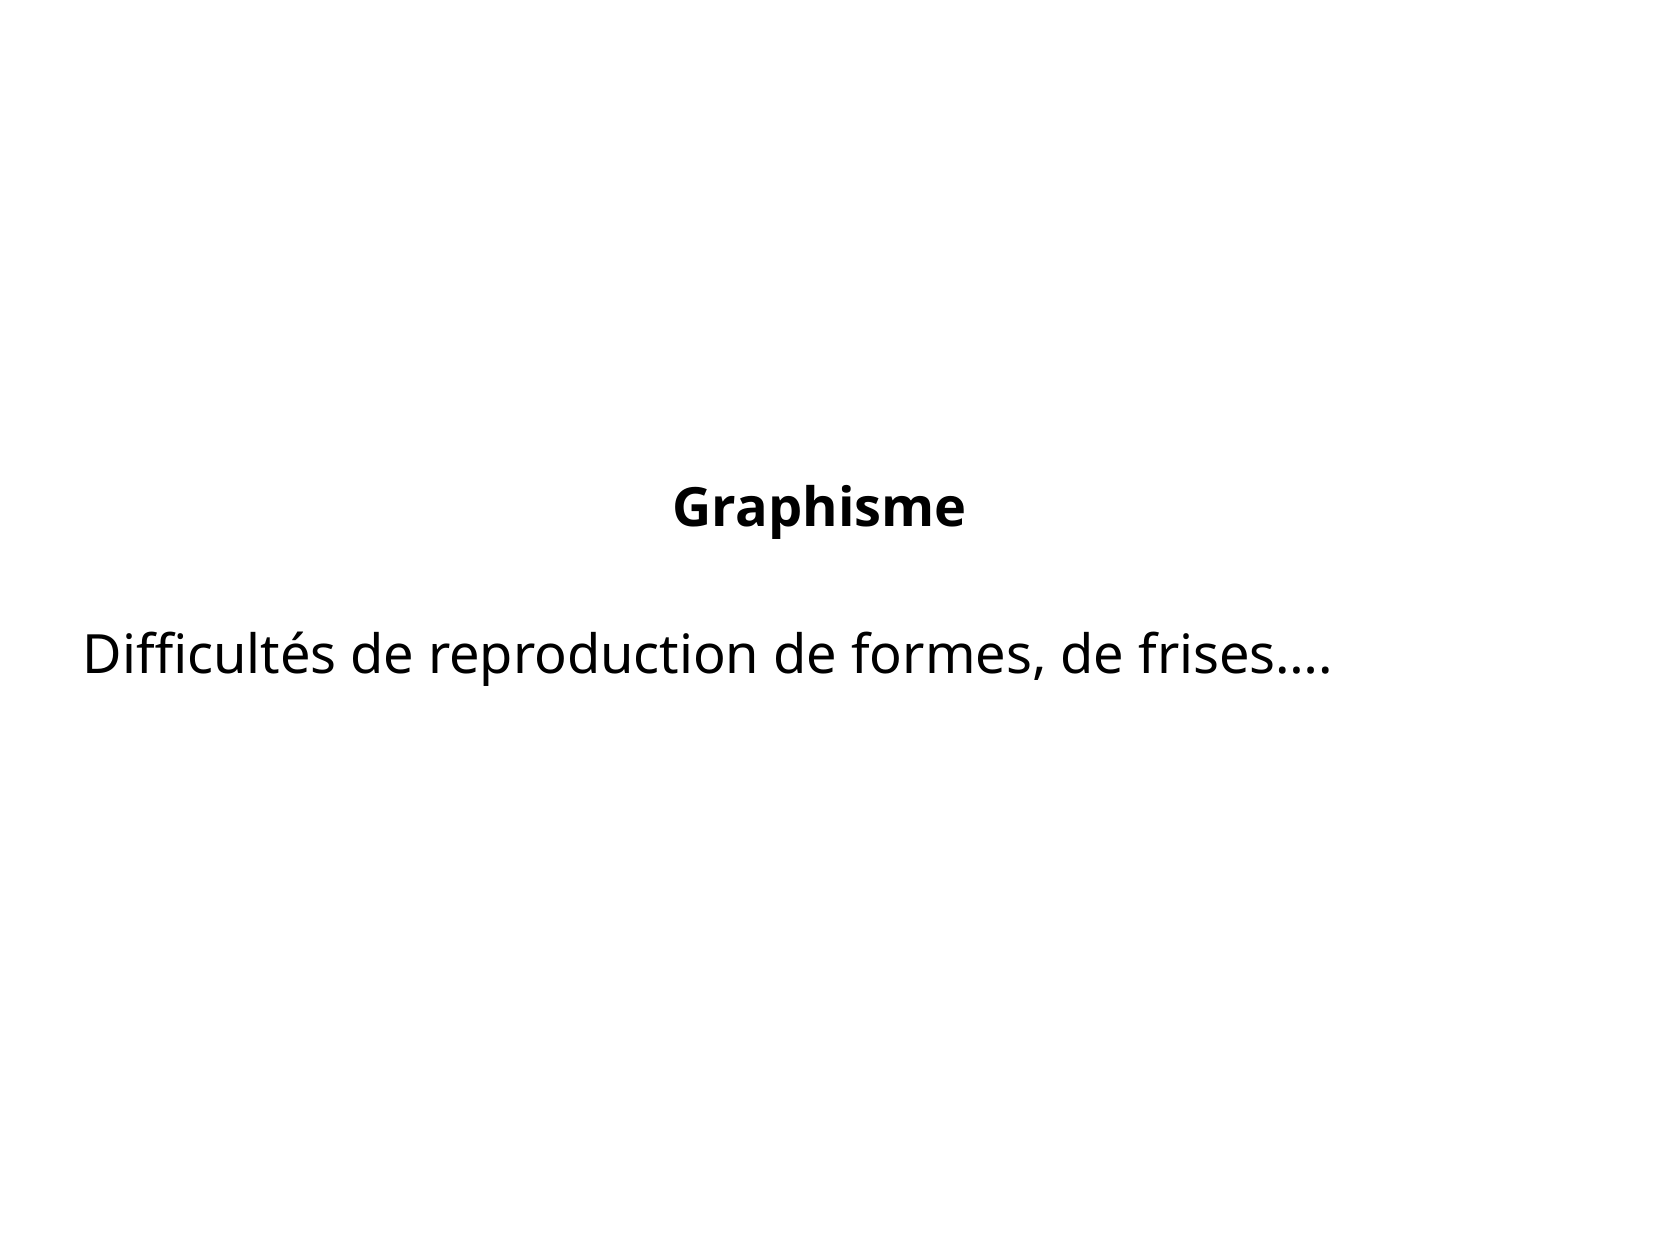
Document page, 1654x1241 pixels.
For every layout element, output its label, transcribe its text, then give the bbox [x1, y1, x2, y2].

subtitle Graphisme Difficultés de reproduction de formes, de frises…. [82, 49, 1571, 1109]
